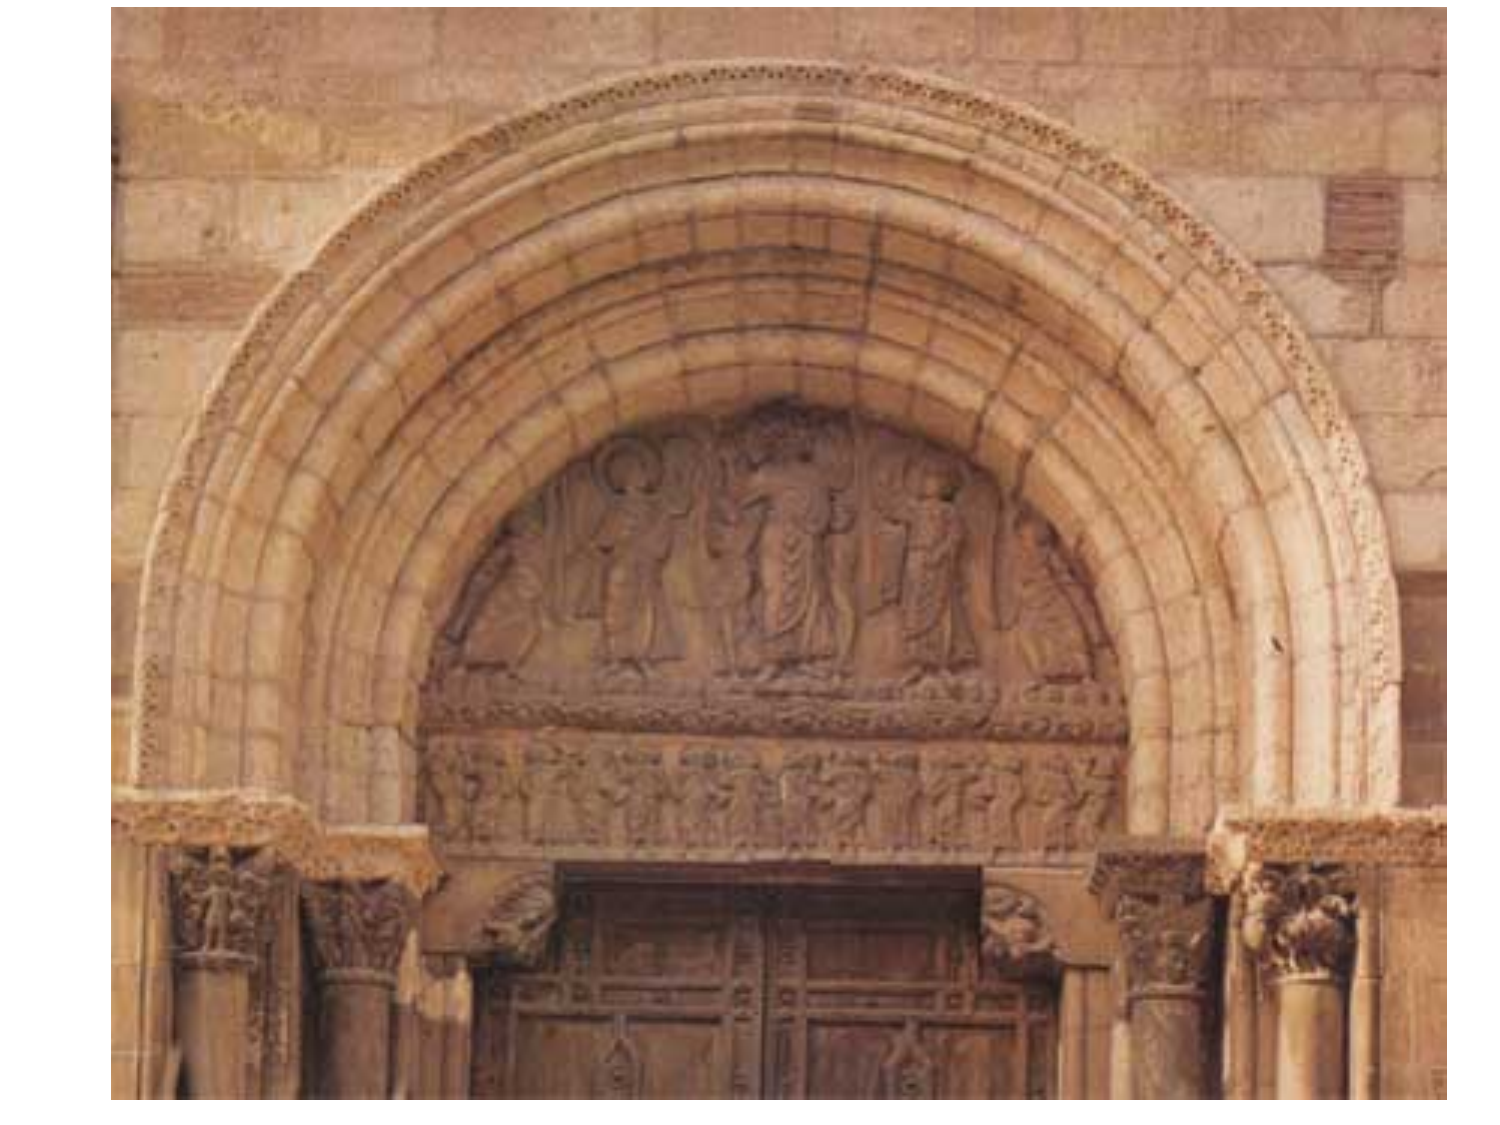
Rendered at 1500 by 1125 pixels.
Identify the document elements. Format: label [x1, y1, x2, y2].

picture [111, 7, 1447, 1100]
